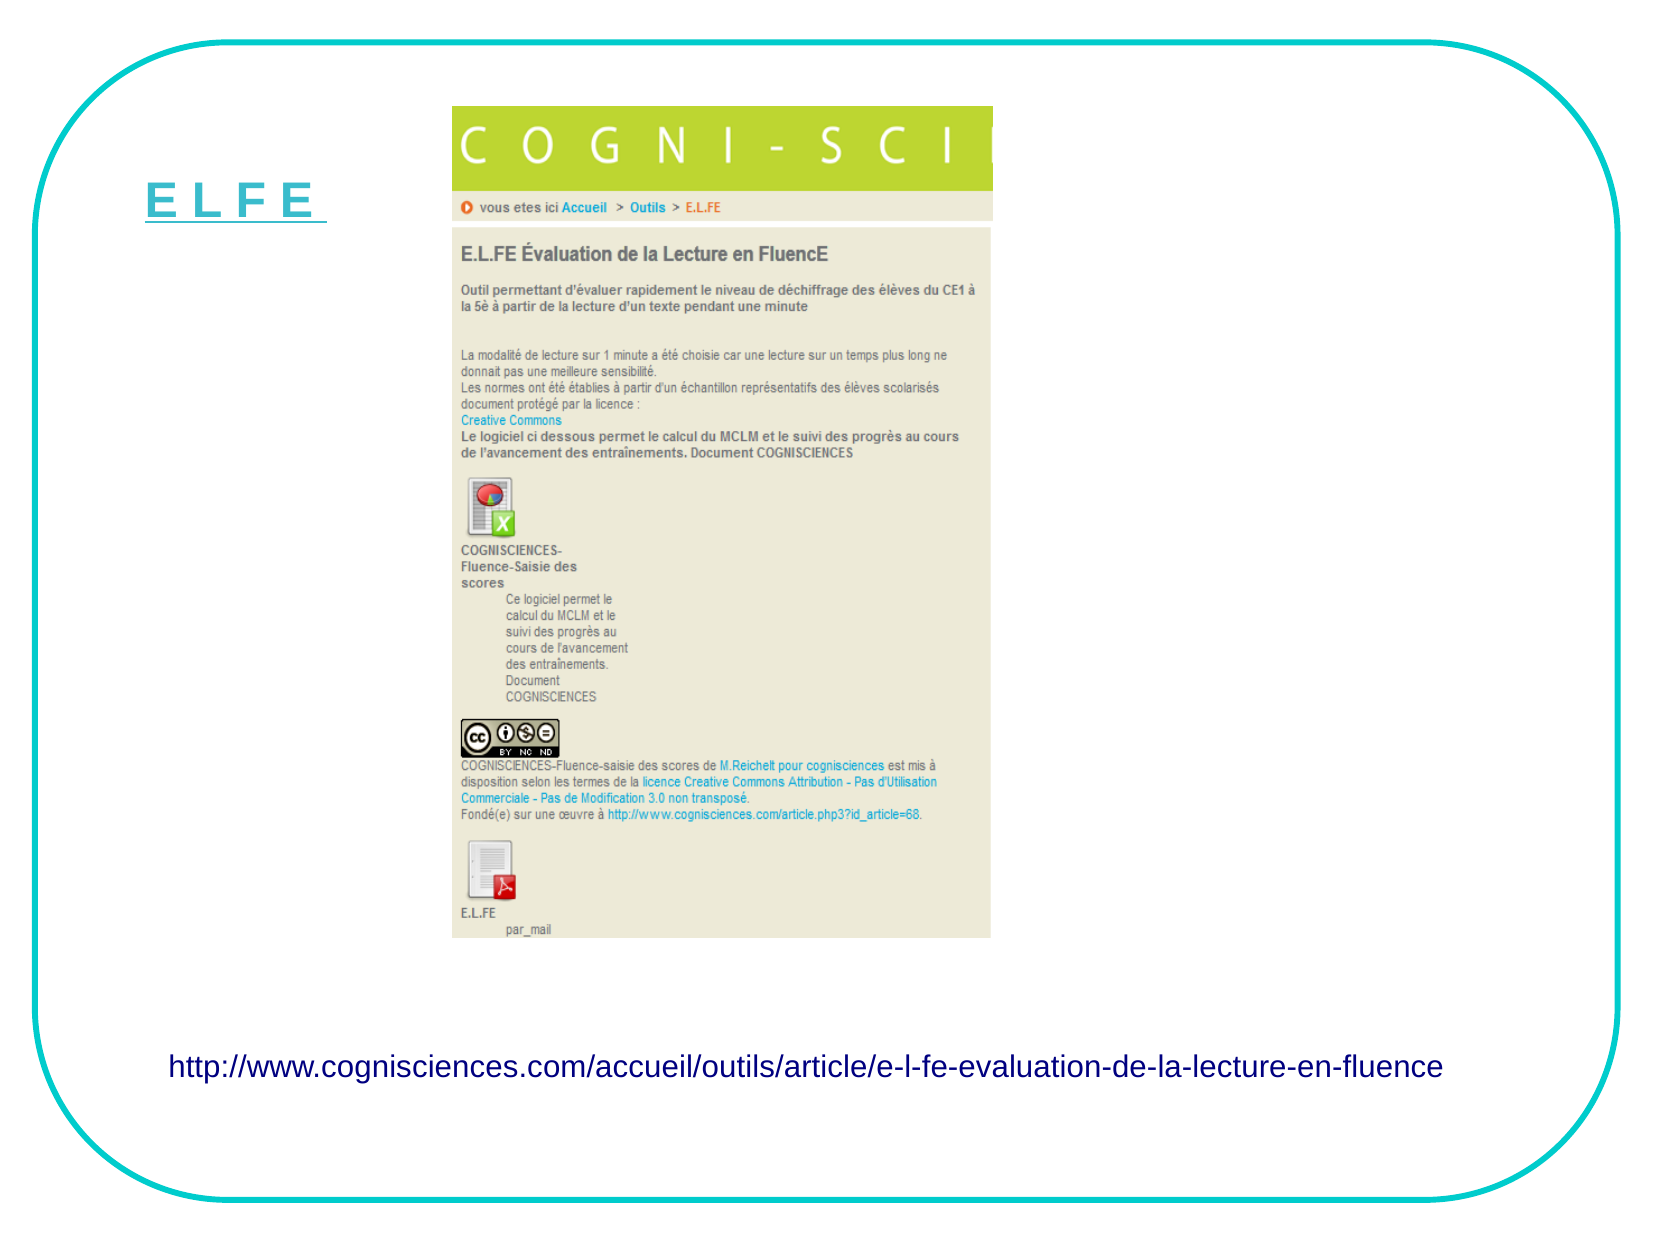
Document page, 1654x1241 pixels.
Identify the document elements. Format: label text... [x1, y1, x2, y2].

text_box E L F E [129, 165, 452, 236]
text_box http://www.cognisciences.com/accueil/outils/article/e-l-fe-evaluation-de-la-lecture-en-fluence [153, 1042, 1493, 1134]
picture [452, 106, 993, 938]
